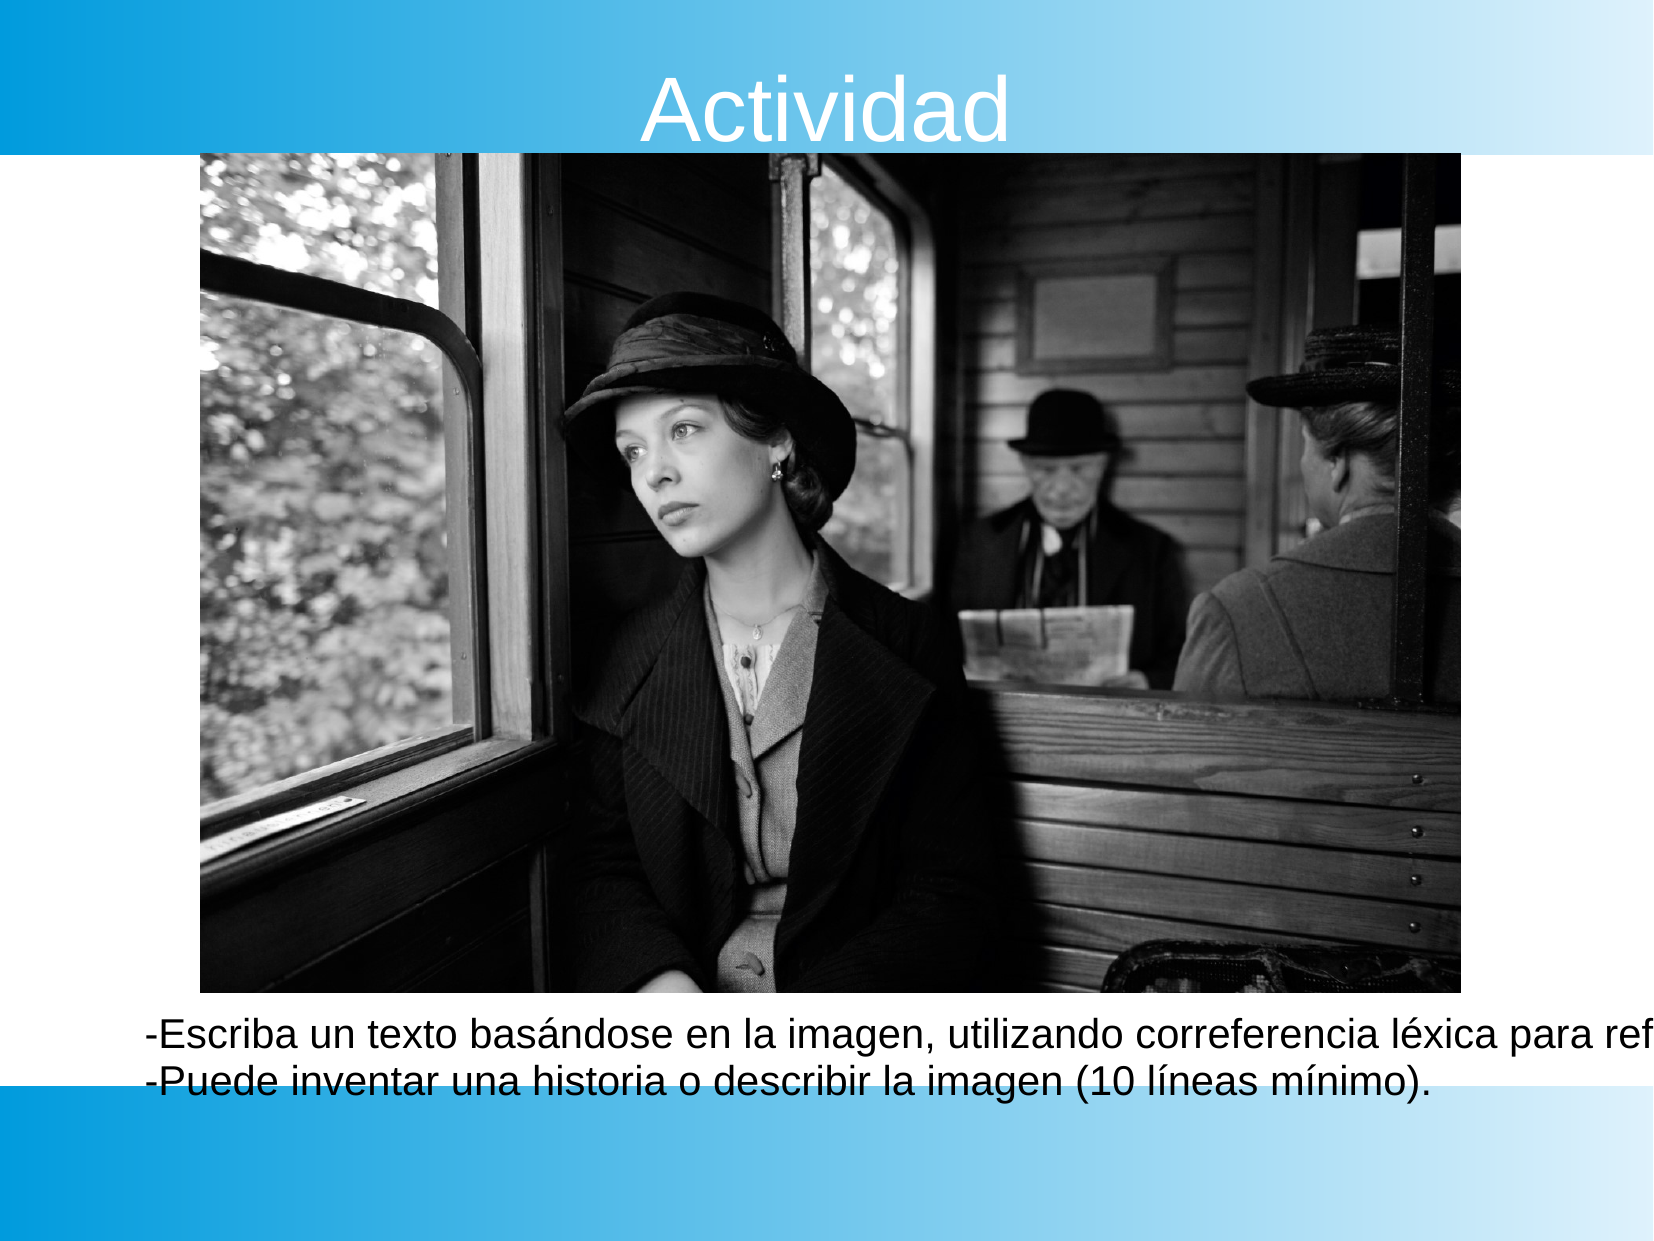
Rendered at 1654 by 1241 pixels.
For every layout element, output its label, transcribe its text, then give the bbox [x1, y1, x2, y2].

text_box -Escriba un texto basándose en la imagen, utilizando correferencia léxica para referirse a la mujer. -Puede inventar una historia o describir la imagen (10 líneas mínimo). [129, 1003, 1501, 1229]
title Actividad [82, 49, 1571, 155]
picture [200, 154, 1461, 993]
